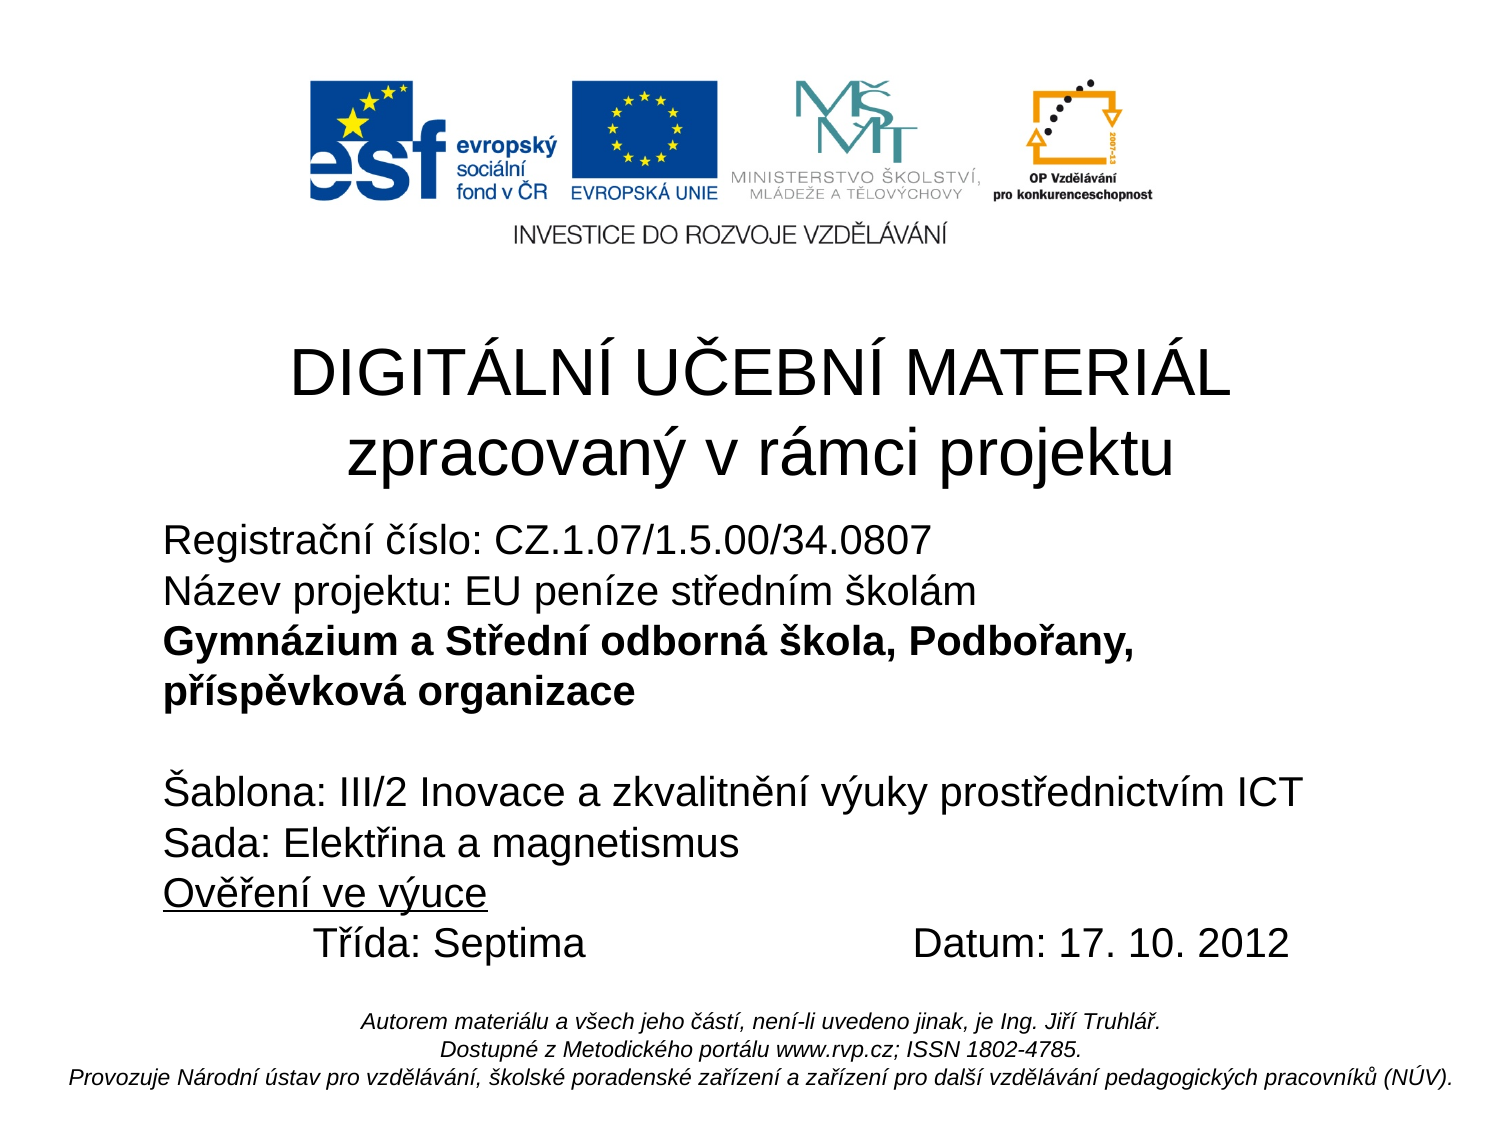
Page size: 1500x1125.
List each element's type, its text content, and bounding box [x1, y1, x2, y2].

picture [265, 42, 1210, 274]
text_box Registrační číslo: CZ.1.07/1.5.00/34.0807 Název projektu: EU peníze středním školám Gymnázium a Střední odborná škola, Podbořany, příspěvková organizace Šablona: III/2 Inovace a zkvalitnění výuky prostřednictvím ICT Sada: Elektřina a magnetismus Ověření ve výuce Třída: Septima Datum: 17. 10. 2012 [147, 515, 1376, 999]
title DIGITÁLNÍ UČEBNÍ MATERIÁL zpracovaný v rámci projektu [123, 321, 1399, 497]
text_box Autorem materiálu a všech jeho částí, není-li uvedeno jinak, je Ing. Jiří Truhlář. Dostupné z Metodického portálu www.rvp.cz; ISSN 1802-4785. Provozuje Národní ústav pro vzdělávání, školské poradenské zařízení a zařízení pro další vzdělávání pedagogických pracovníků (NÚV). [41, 999, 1483, 1098]
